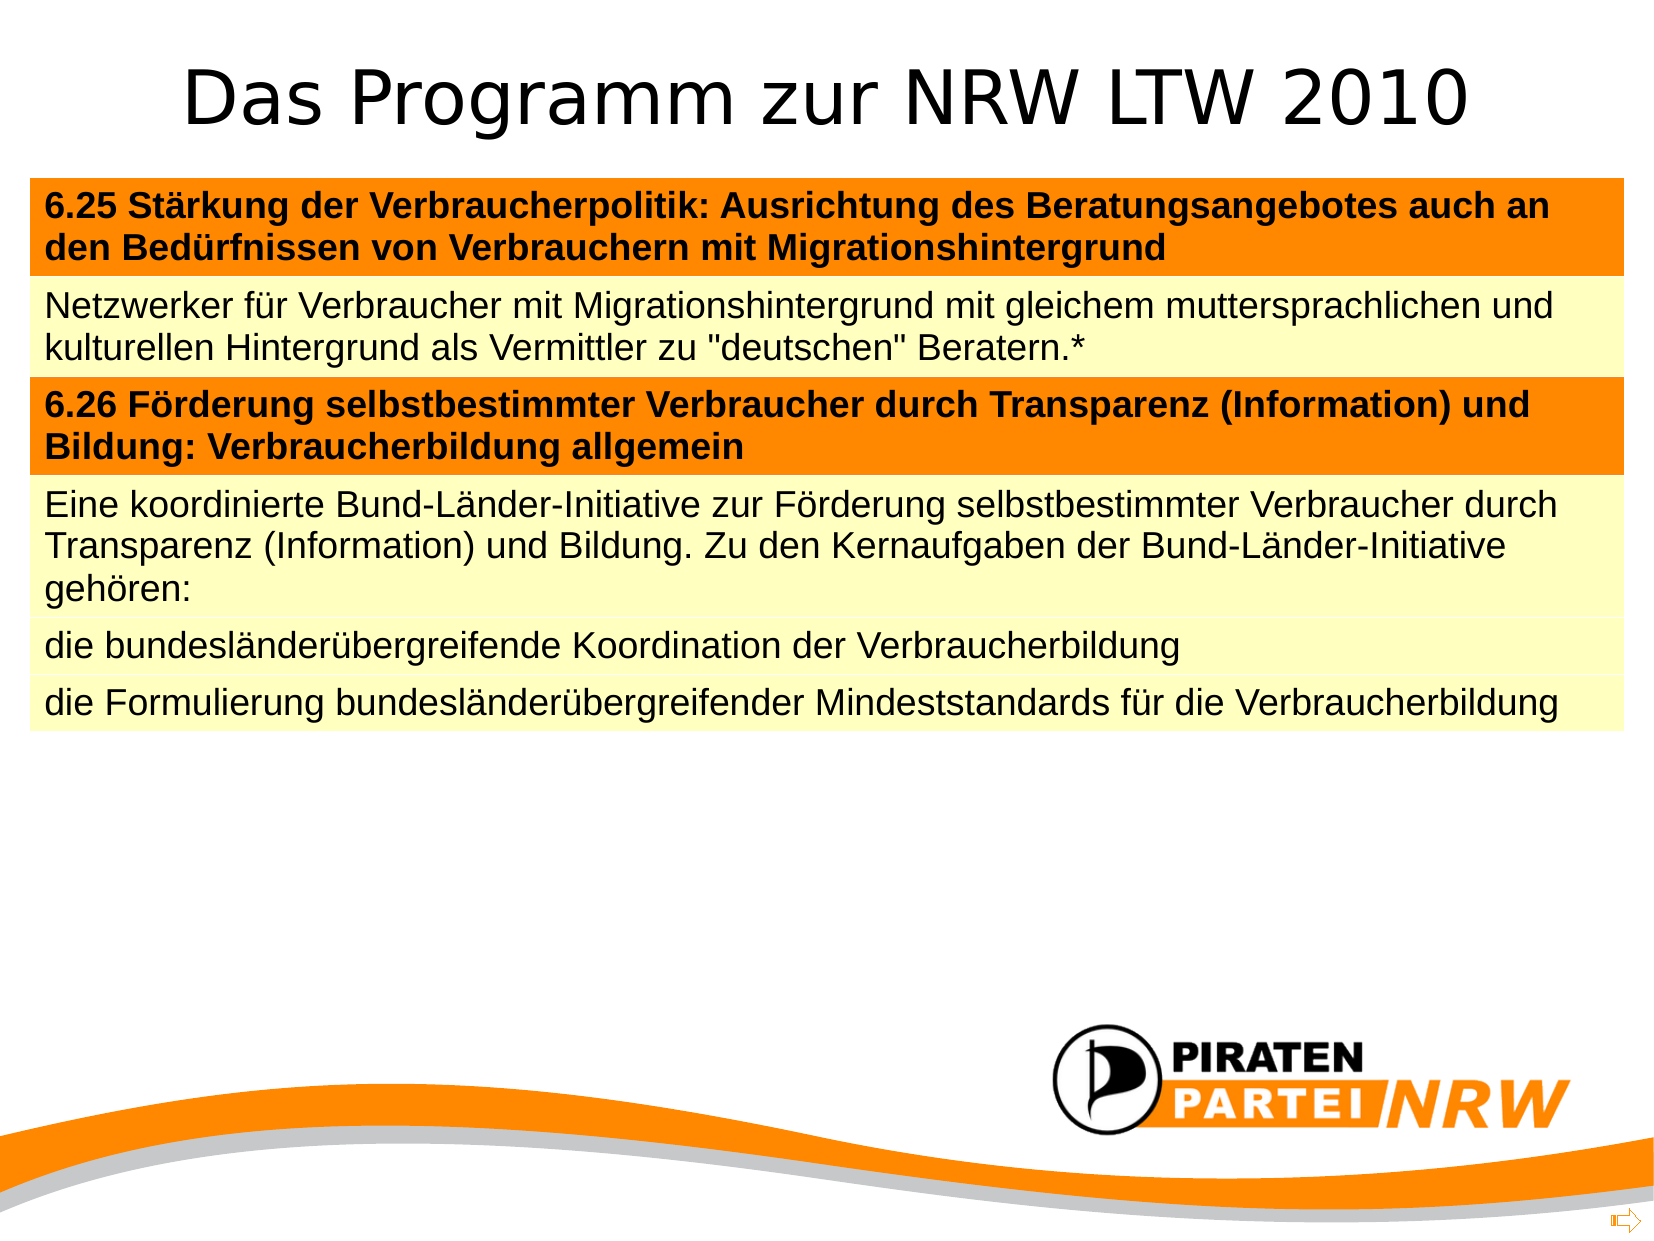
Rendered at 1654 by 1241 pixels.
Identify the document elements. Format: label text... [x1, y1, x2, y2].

table_cell Eine koordinierte Bund-Länder-Initiative zur Förderung selbstbestimmter Verbraucher durch Transparenz (Information) und Bildung. Zu den Kernaufgaben der Bund-Länder-Initiative gehören: [30, 476, 1624, 617]
table_cell die bundesländerübergreifende Koordination der Verbraucherbildung [30, 618, 1624, 674]
title Das Programm zur NRW LTW 2010 [82, 54, 1571, 143]
table_cell die Formulierung bundesländerübergreifender Mindeststandards für die Verbraucherbildung [30, 675, 1624, 731]
table_header 6.25 Stärkung der Verbraucherpolitik: Ausrichtung des Beratungsangebotes auch an den Bedürfnissen von Verbrauchern mit Migrationshintergrund [30, 178, 1624, 276]
table_cell 6.26 Förderung selbstbestimmter Verbraucher durch Transparenz (Information) und Bildung: Verbraucherbildung allgemein [30, 377, 1624, 475]
table_cell Netzwerker für Verbraucher mit Migrationshintergrund mit gleichem muttersprachlichen und kulturellen Hintergrund als Vermittler zu "deutschen" Beratern.* [30, 277, 1624, 376]
picture [1045, 1021, 1579, 1140]
